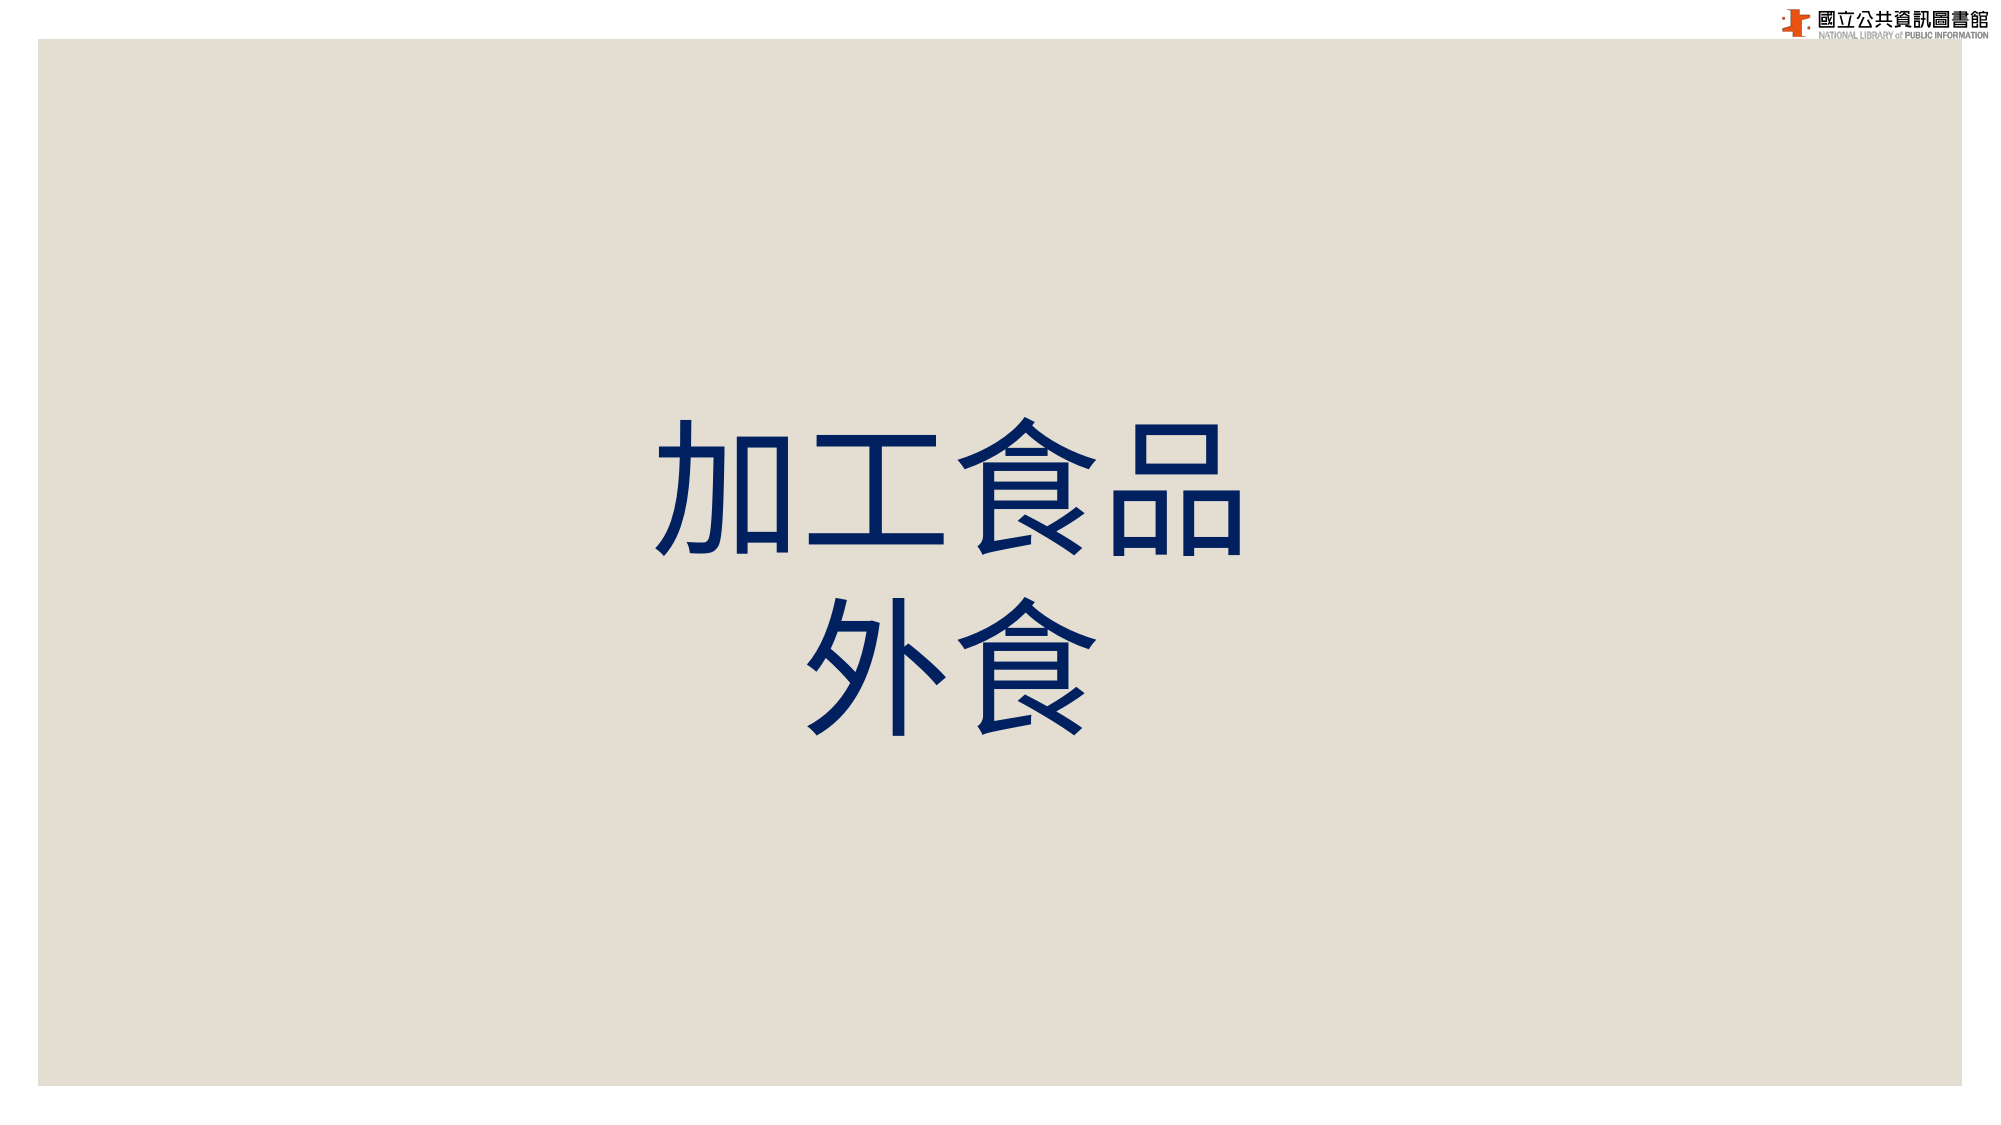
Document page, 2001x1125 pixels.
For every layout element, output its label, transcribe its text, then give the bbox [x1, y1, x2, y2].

text_box 加工食品 外食 [636, 387, 1266, 762]
